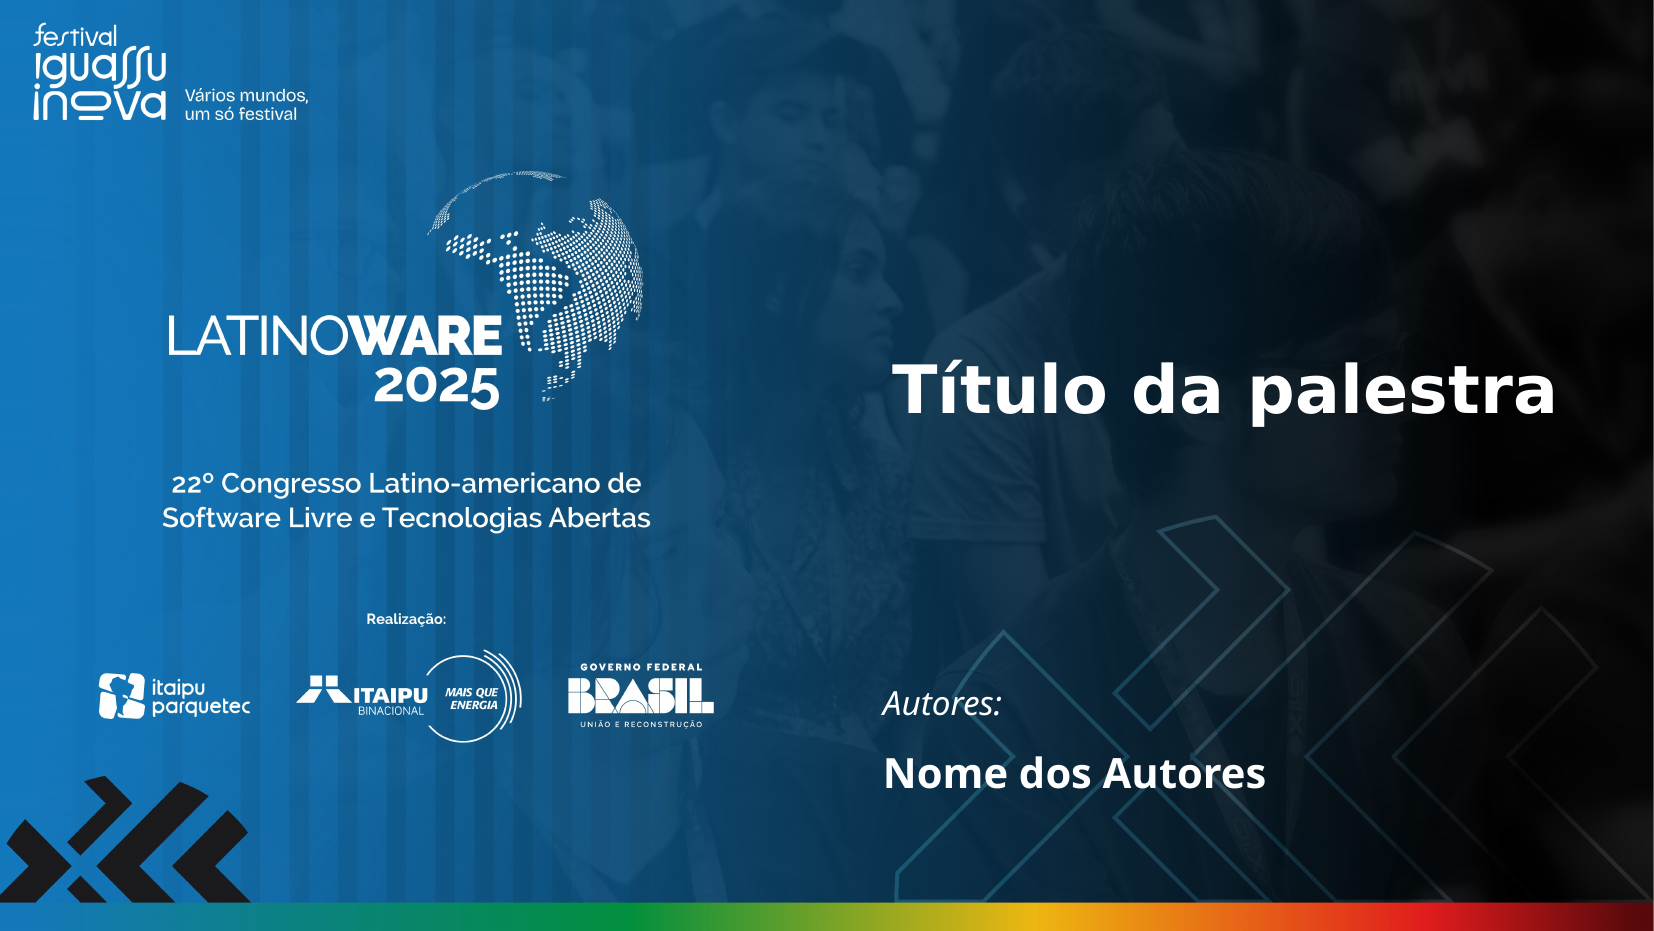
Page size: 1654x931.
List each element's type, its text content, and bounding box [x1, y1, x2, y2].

text_box Título da palestra [868, 135, 1583, 638]
text_box Autores: [868, 674, 1551, 739]
text_box Nome dos Autores [868, 739, 1551, 857]
picture [0, 0, 1654, 931]
